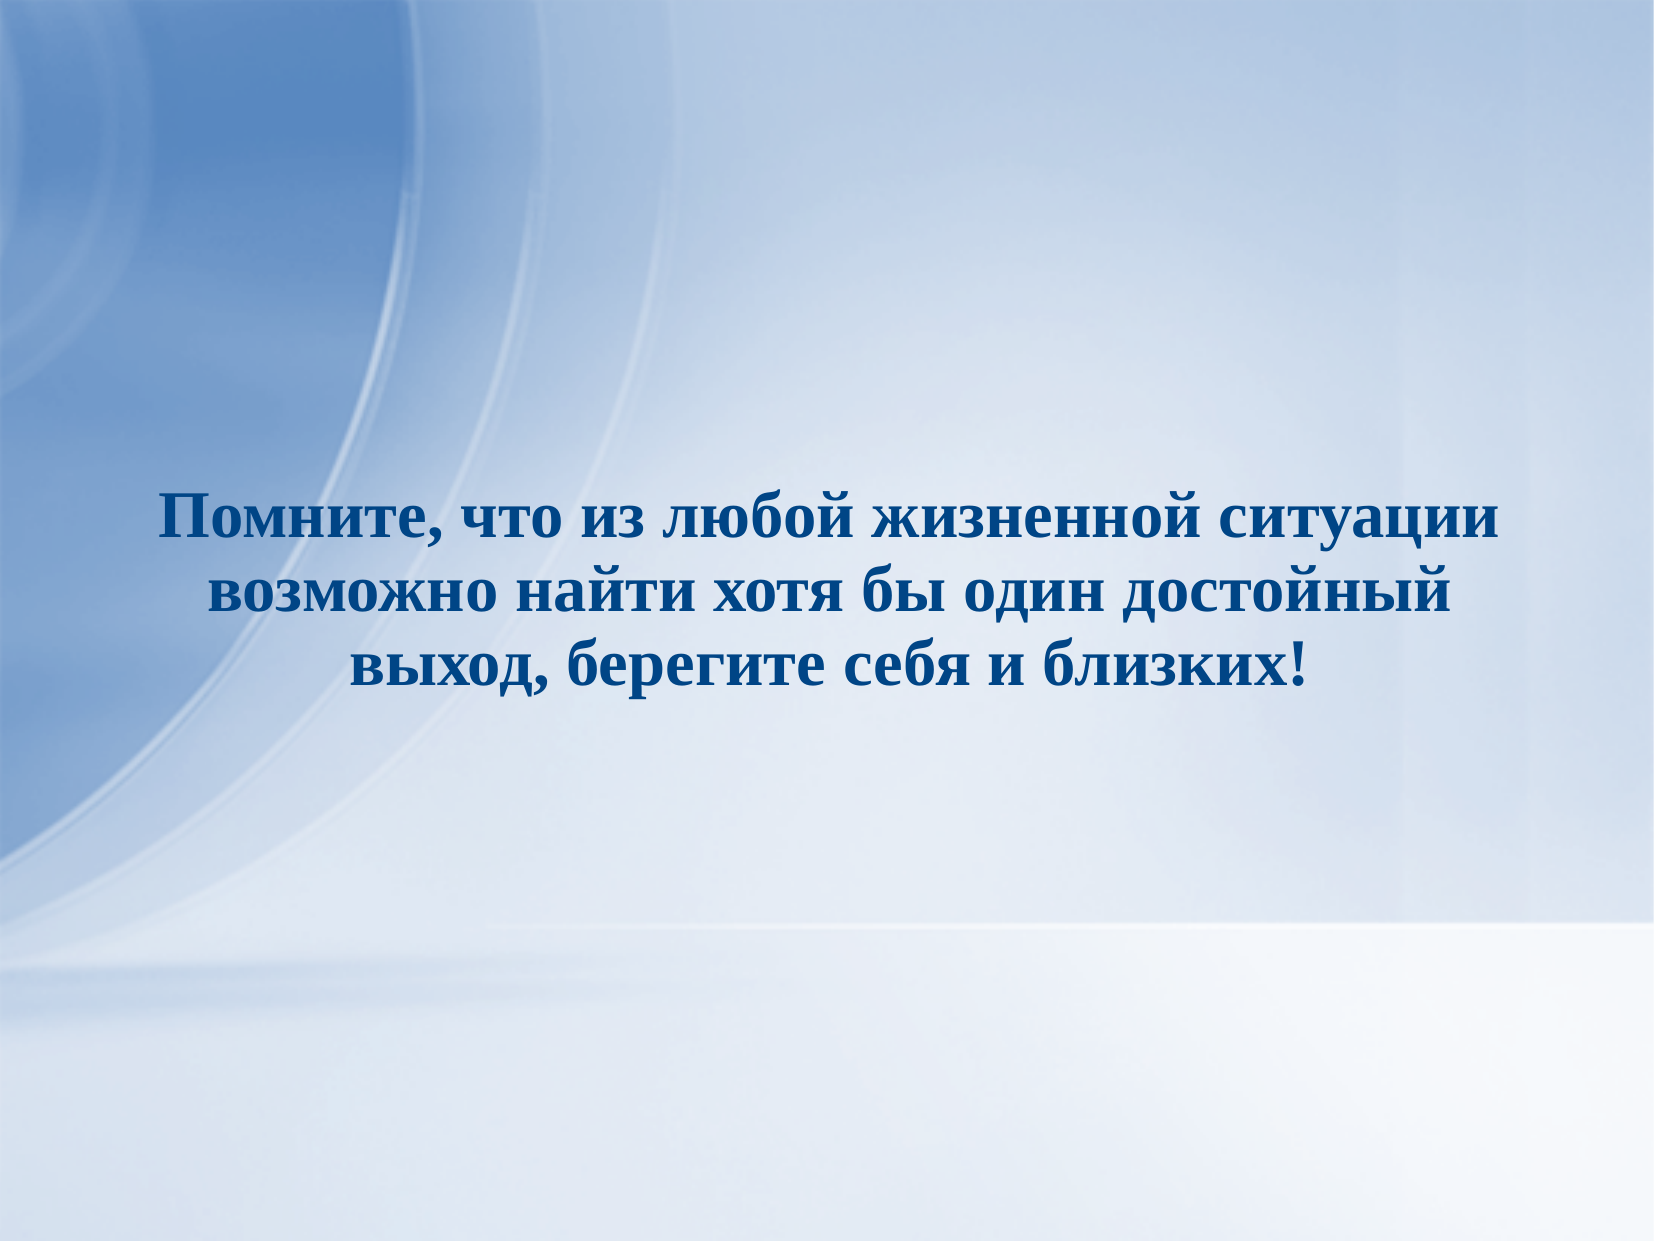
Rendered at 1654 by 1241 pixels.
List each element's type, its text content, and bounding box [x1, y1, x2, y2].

text_box Помните, что из любой жизненной ситуации возможно найти хотя бы один достойный выход, берегите себя и близких! [130, 103, 1531, 1075]
picture [0, 0, 1654, 1241]
